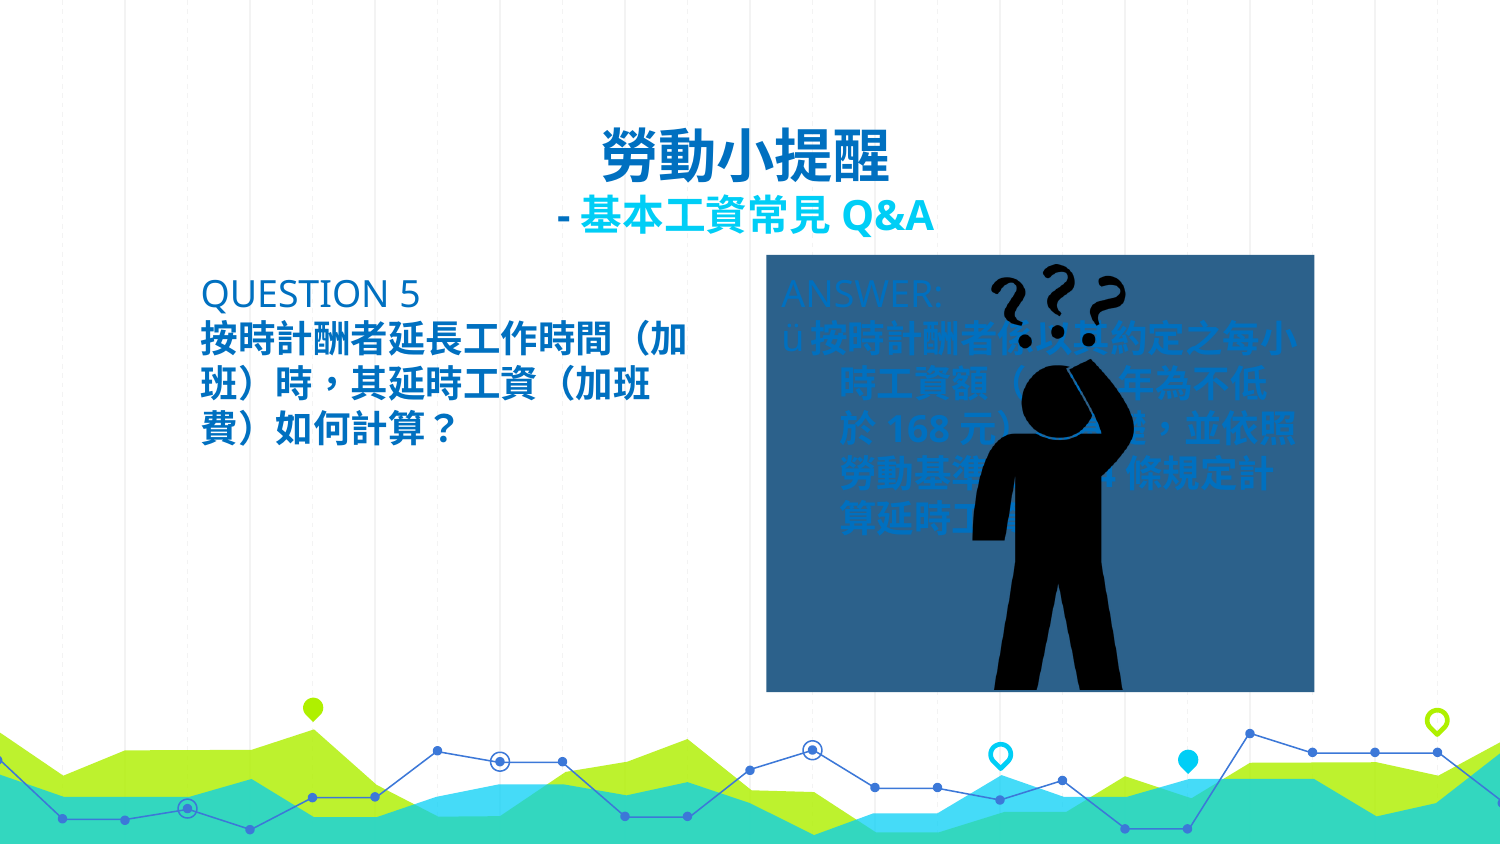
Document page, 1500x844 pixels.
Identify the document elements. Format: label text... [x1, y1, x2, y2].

list QUESTION 5 按時計酬者延長工作時間（加班）時，其延時工資（加班費）如何計算？ [185, 254, 734, 693]
picture [946, 264, 1160, 690]
list ANSWER: 按時計酬者係以其約定之每小時工資額（ 111年為不低於168元）為基礎，並依照勞動基準法第24條規定計算延時工資。 [766, 254, 1315, 693]
title 勞動小提醒 -基本工資常見Q&A [171, 103, 1320, 222]
